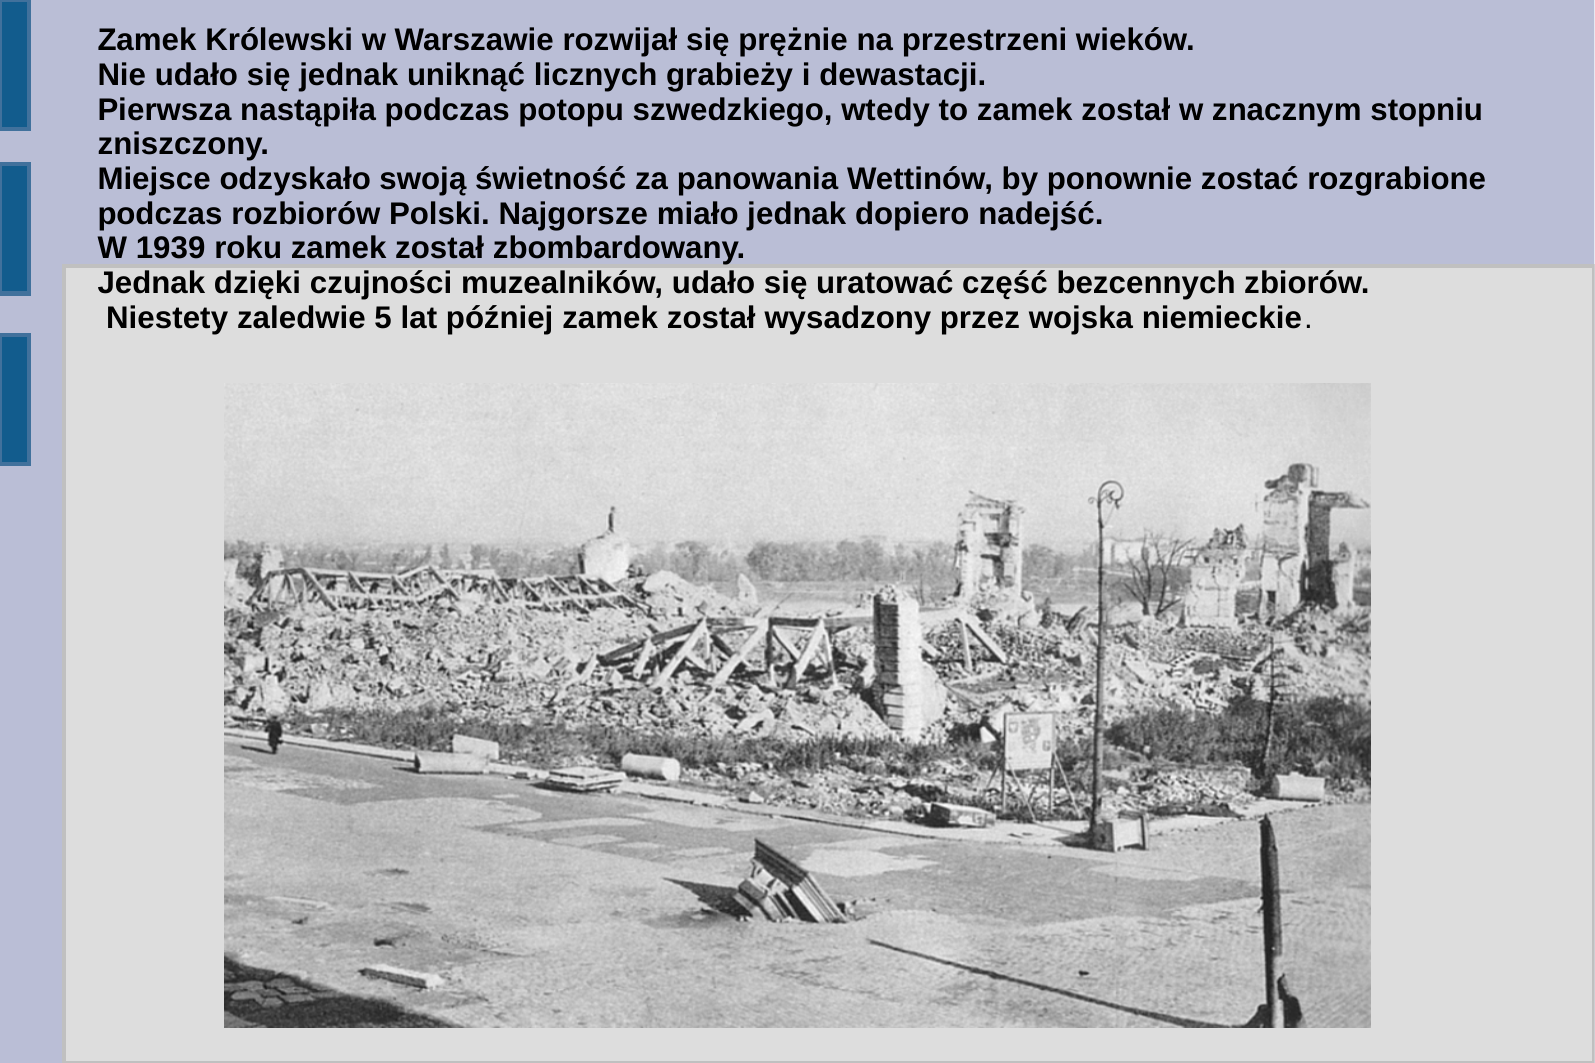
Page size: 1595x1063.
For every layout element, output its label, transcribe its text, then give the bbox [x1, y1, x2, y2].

picture [224, 383, 1371, 1028]
text_box Zamek Królewski w Warszawie rozwijał się prężnie na przestrzeni wieków. Nie udało się jednak uniknąć licznych grabieży i dewastacji. Pierwsza nastąpiła podczas potopu szwedzkiego, wtedy to zamek został w znacznym stopniu zniszczony. Miejsce odzyskało swoją świetność za panowania Wettinów, by ponownie zostać rozgrabione podczas rozbiorów Polski. Najgorsze miało jednak dopiero nadejść. W 1939 roku zamek został zbombardowany. Jednak dzięki czujności muzealników, udało się uratować część bezcennych zbiorów. Niestety zaledwie 5 lat później zamek został wysadzony przez wojska niemieckie. [82, 14, 1557, 282]
